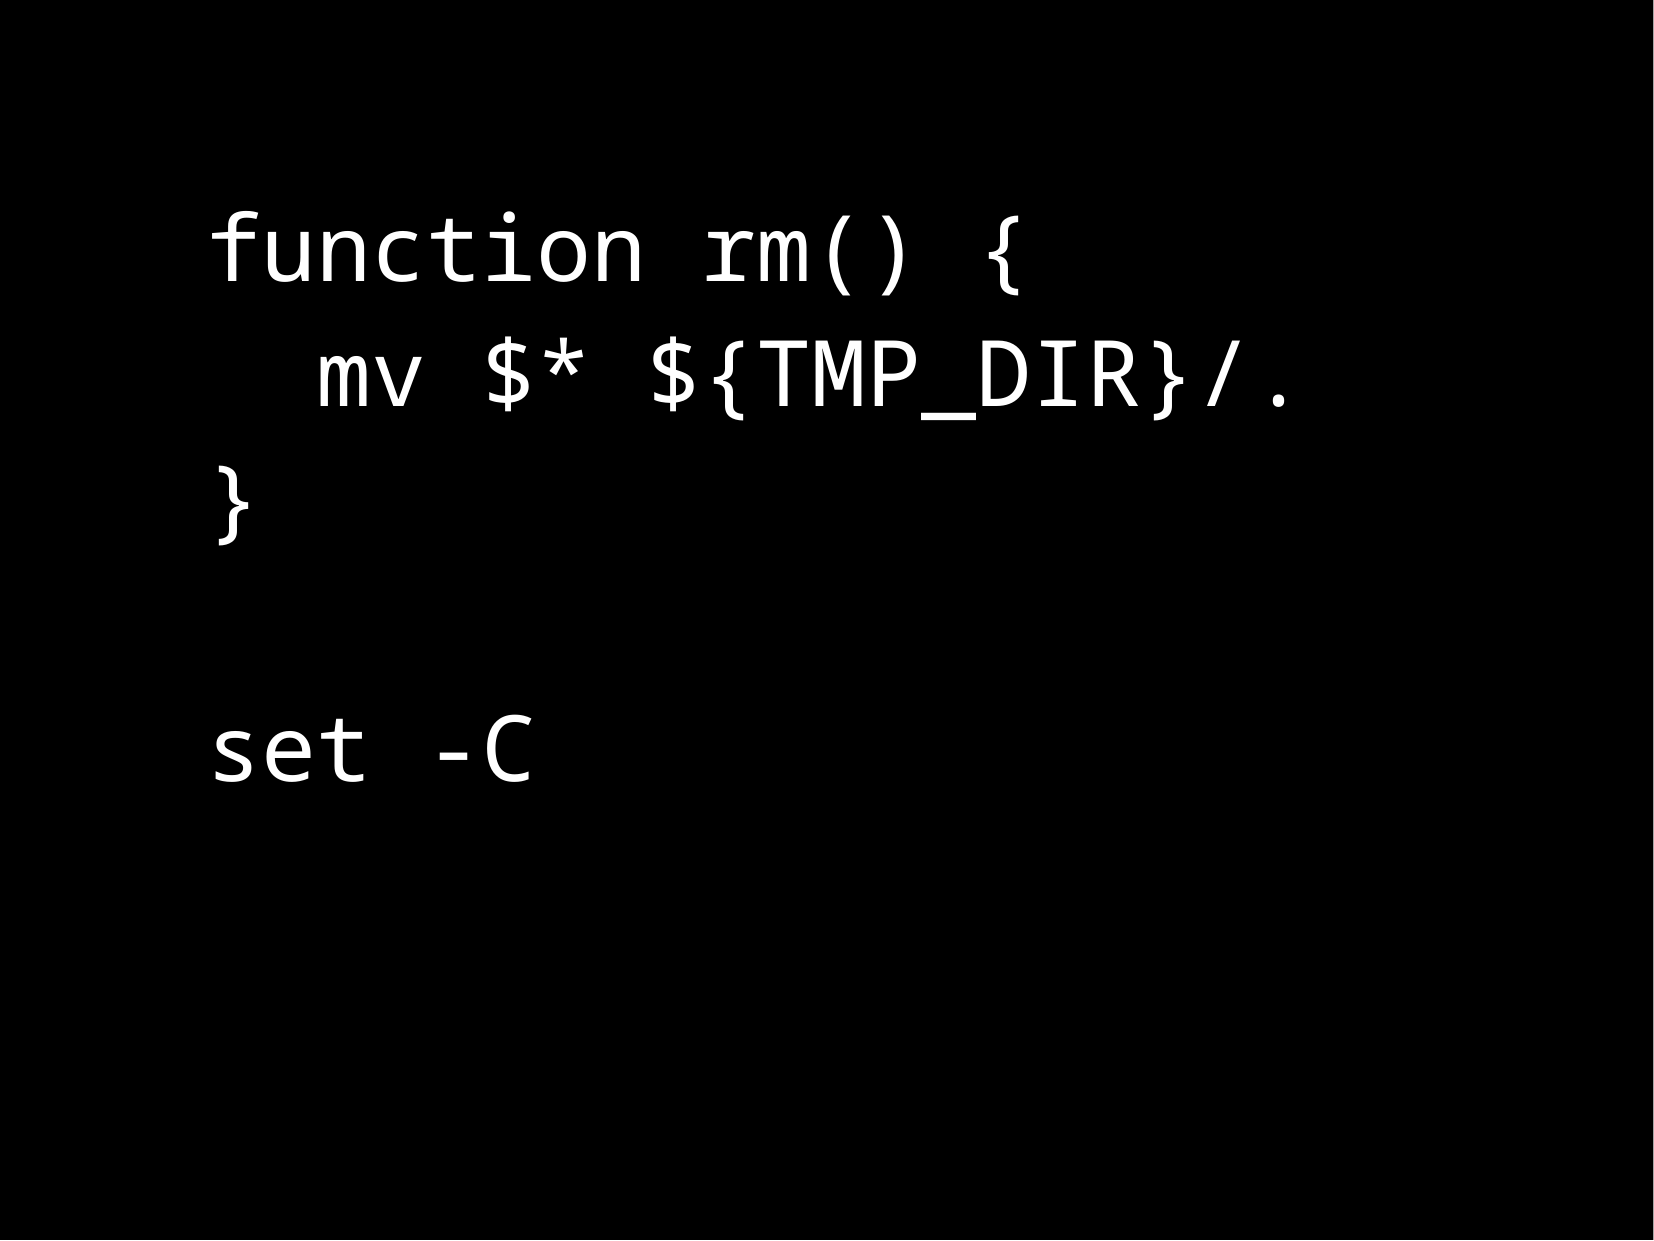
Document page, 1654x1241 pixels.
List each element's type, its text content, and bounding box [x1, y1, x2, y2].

title function rm() { mv $* ${TMP_DIR}/. } set -C [206, 237, 1587, 754]
